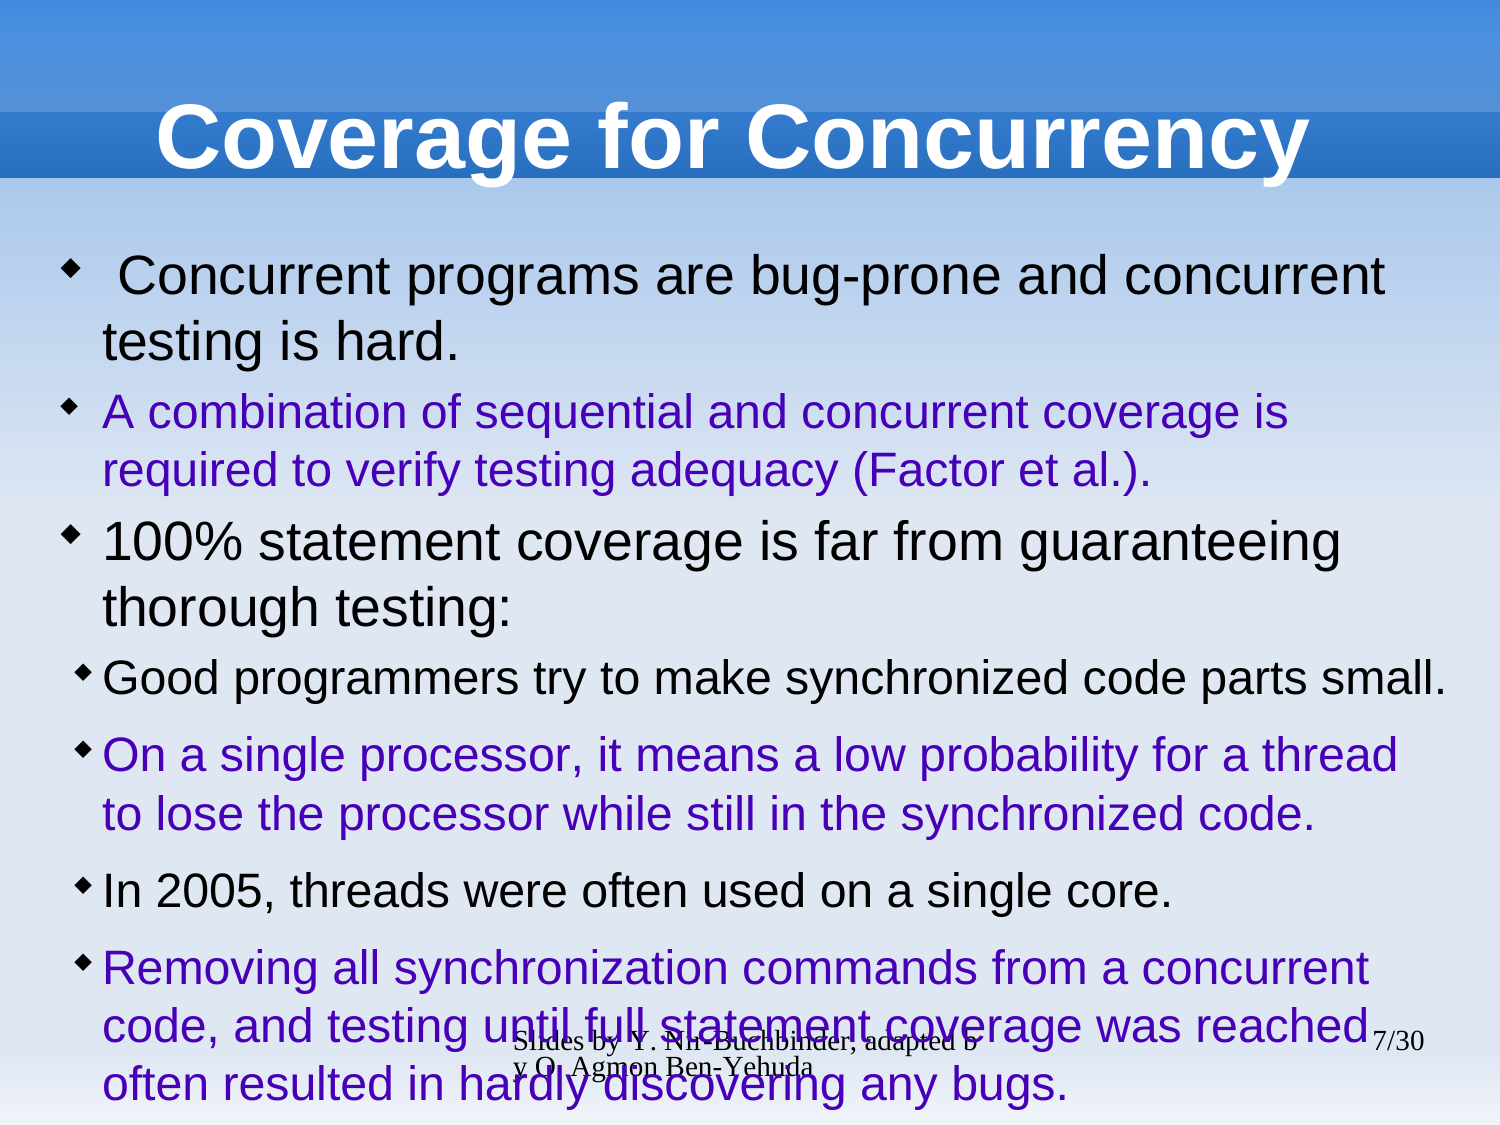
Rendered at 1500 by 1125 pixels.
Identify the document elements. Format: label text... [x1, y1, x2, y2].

title Coverage for Concurrency [28, 67, 1464, 156]
list Concurrent programs are bug-prone and concurrent testing is hard. A combination of sequential and concurrent coverage is required to verify testing adequacy (Factor et al.). 100% statement coverage is far from guaranteeing thorough testing: Good programmers try to make synchronized code parts small. On a single processor, it means a low probability for a thread to lose the processor while still in the synchronized code. In 2005, threads were often used on a single core. Removing all synchronization commands from a concurrent code, and testing until full statement coverage was reached often resulted in hardly discovering any bugs. [28, 156, 1464, 1125]
picture [0, 0, 1500, 1125]
